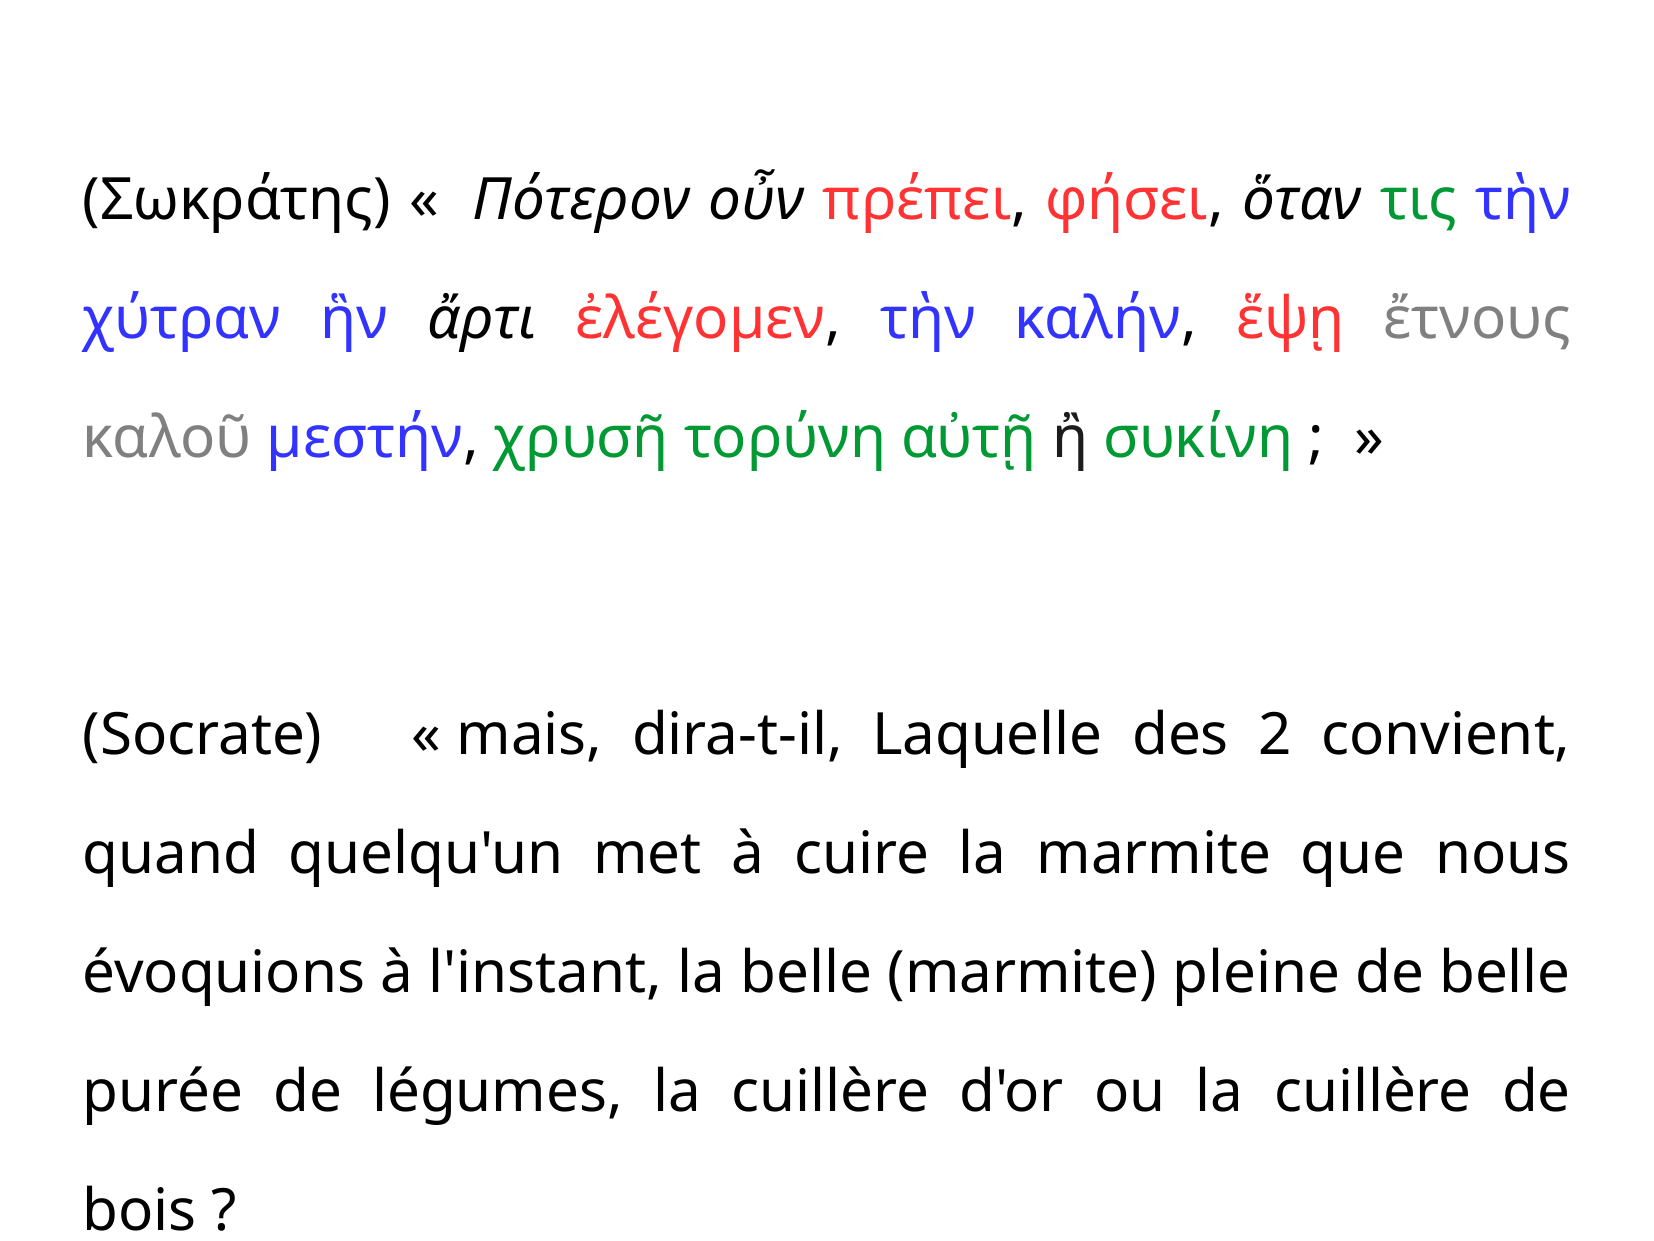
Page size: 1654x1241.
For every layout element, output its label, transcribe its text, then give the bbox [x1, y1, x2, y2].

list (Σωκράτης) « Πότερον οὖν πρέπει, φήσει, ὅταν τις τὴν χύτραν ἣν ἄρτι ἐλέγομεν, τὴν καλήν, ἕψῃ ἔτνους καλοῦ μεστήν, χρυσῆ τορύνη αὐτῇ ἢ συκίνη ; » (Socrate) « mais, dira-t-il, Laquelle des 2 convient, quand quelqu'un met à cuire la marmite que nous évoquions à l'instant, la belle (marmite) pleine de belle purée de légumes, la cuillère d'or ou la cuillère de bois ? [82, 118, 1571, 1241]
